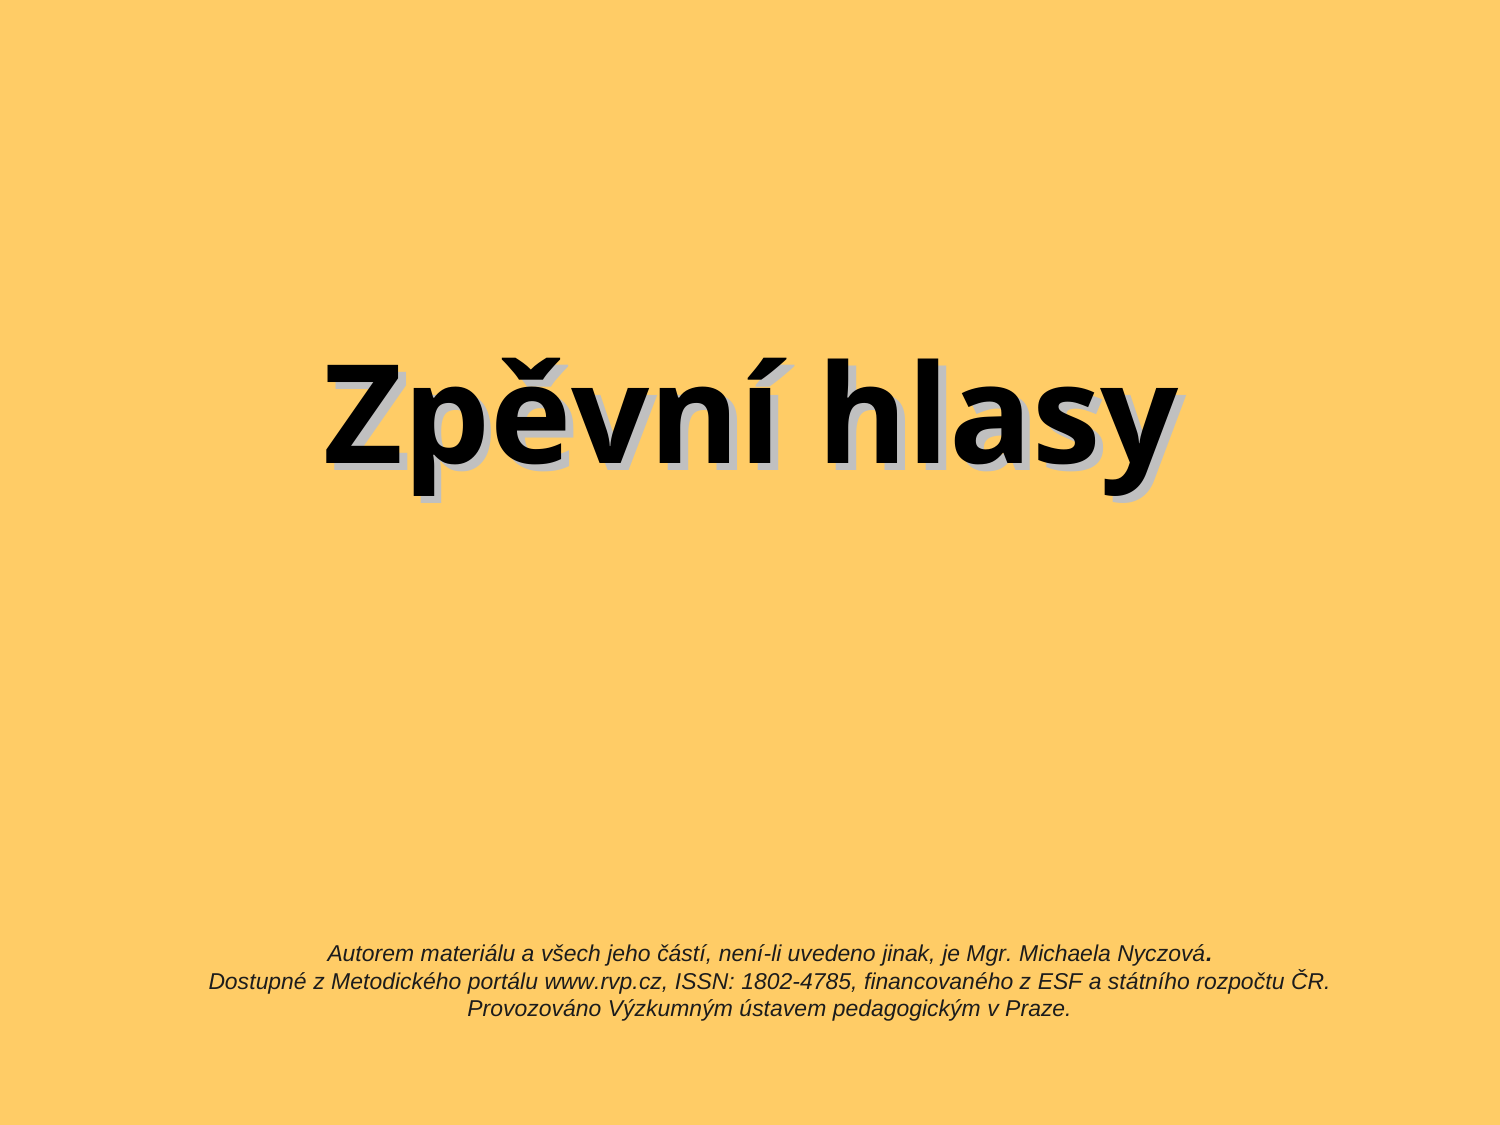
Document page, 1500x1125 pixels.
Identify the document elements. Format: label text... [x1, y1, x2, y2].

title Zpěvní hlasy [76, 314, 1427, 502]
text_box Autorem materiálu a všech jeho částí, není-li uvedeno jinak, je Mgr. Michaela Nyczová. Dostupné z Metodického portálu www.rvp.cz, ISSN: 1802-4785, financovaného z ESF a státního rozpočtu ČR. Provozováno Výzkumným ústavem pedagogickým v Praze. [193, 931, 1347, 1029]
